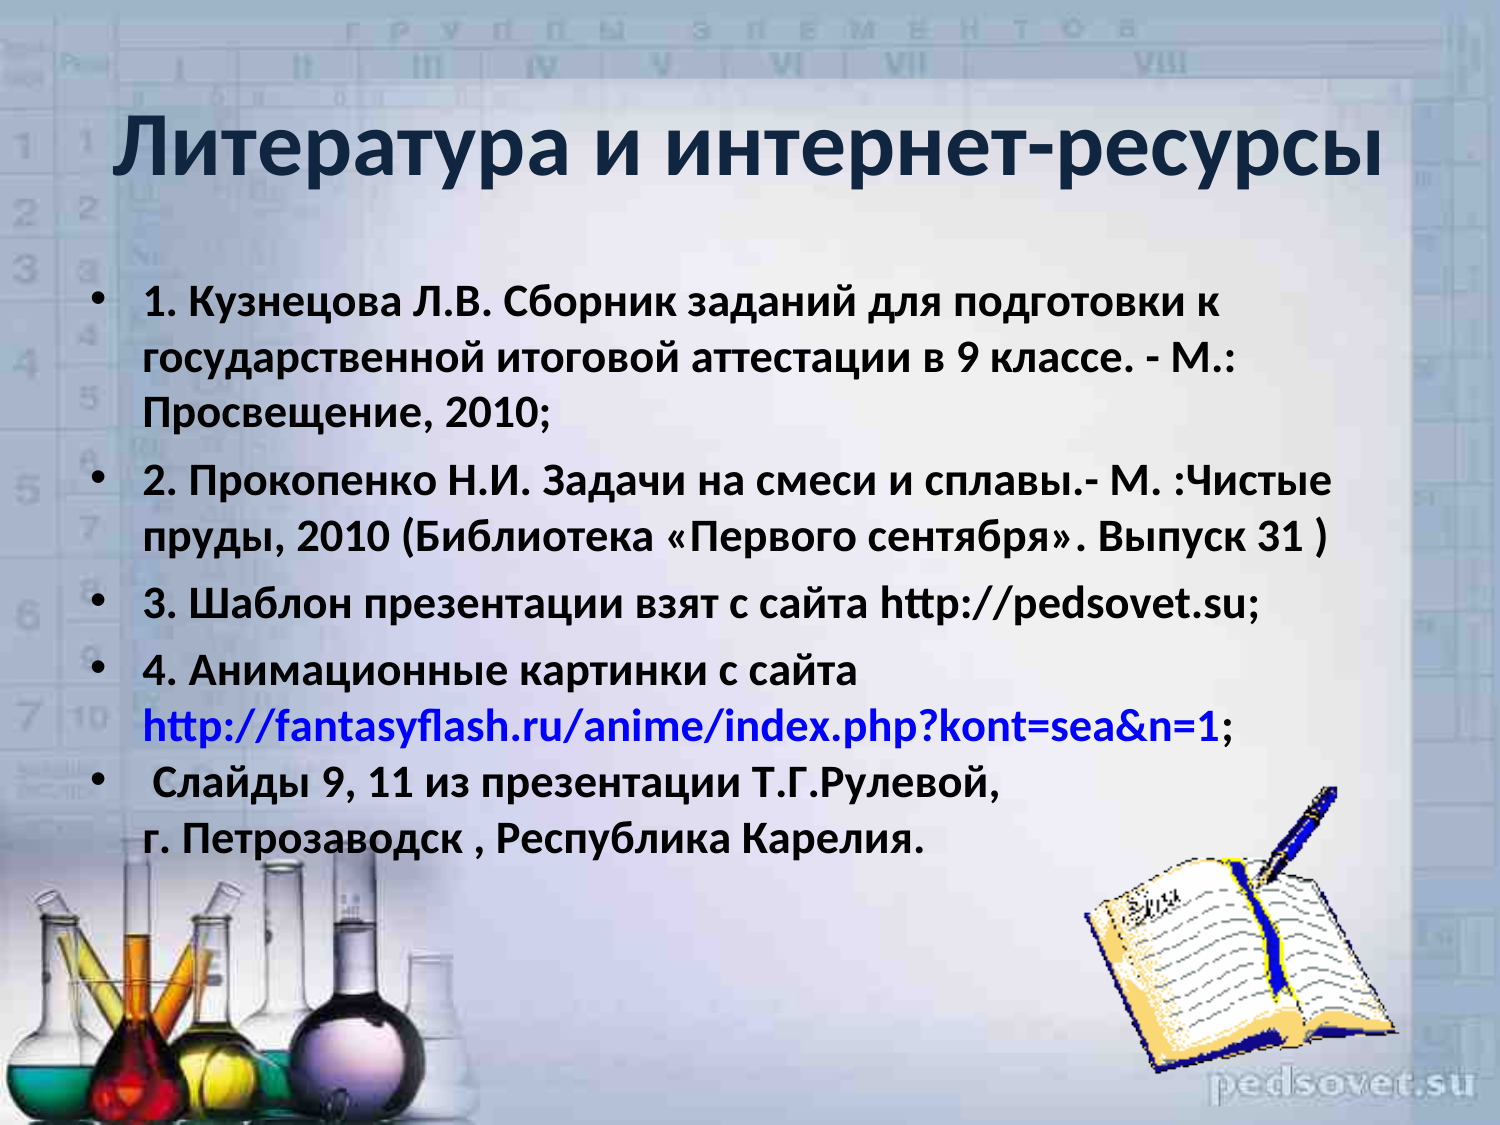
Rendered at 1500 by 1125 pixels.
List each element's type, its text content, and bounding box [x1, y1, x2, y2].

list 1. Кузнецова Л.В. Сборник заданий для подготовки к государственной итоговой аттестации в 9 классе. - М.: Просвещение, 2010; 2. Прокопенко Н.И. Задачи на смеси и сплавы.- М. :Чистые пруды, 2010 (Библиотека «Первого сентября». Выпуск 31 ) 3. Шаблон презентации взят с сайта http://pedsovet.su; 4. Анимационные картинки с сайта http://fantasyflash.ru/anime/index.php?kont=sea&n=1; Слайды 9, 11 из презентации Т.Г.Рулевой, г. Петрозаводск , Республика Карелия. [75, 262, 1447, 941]
title Литература и интернет-ресурсы [75, 45, 1426, 233]
picture [0, 0, 1500, 1125]
